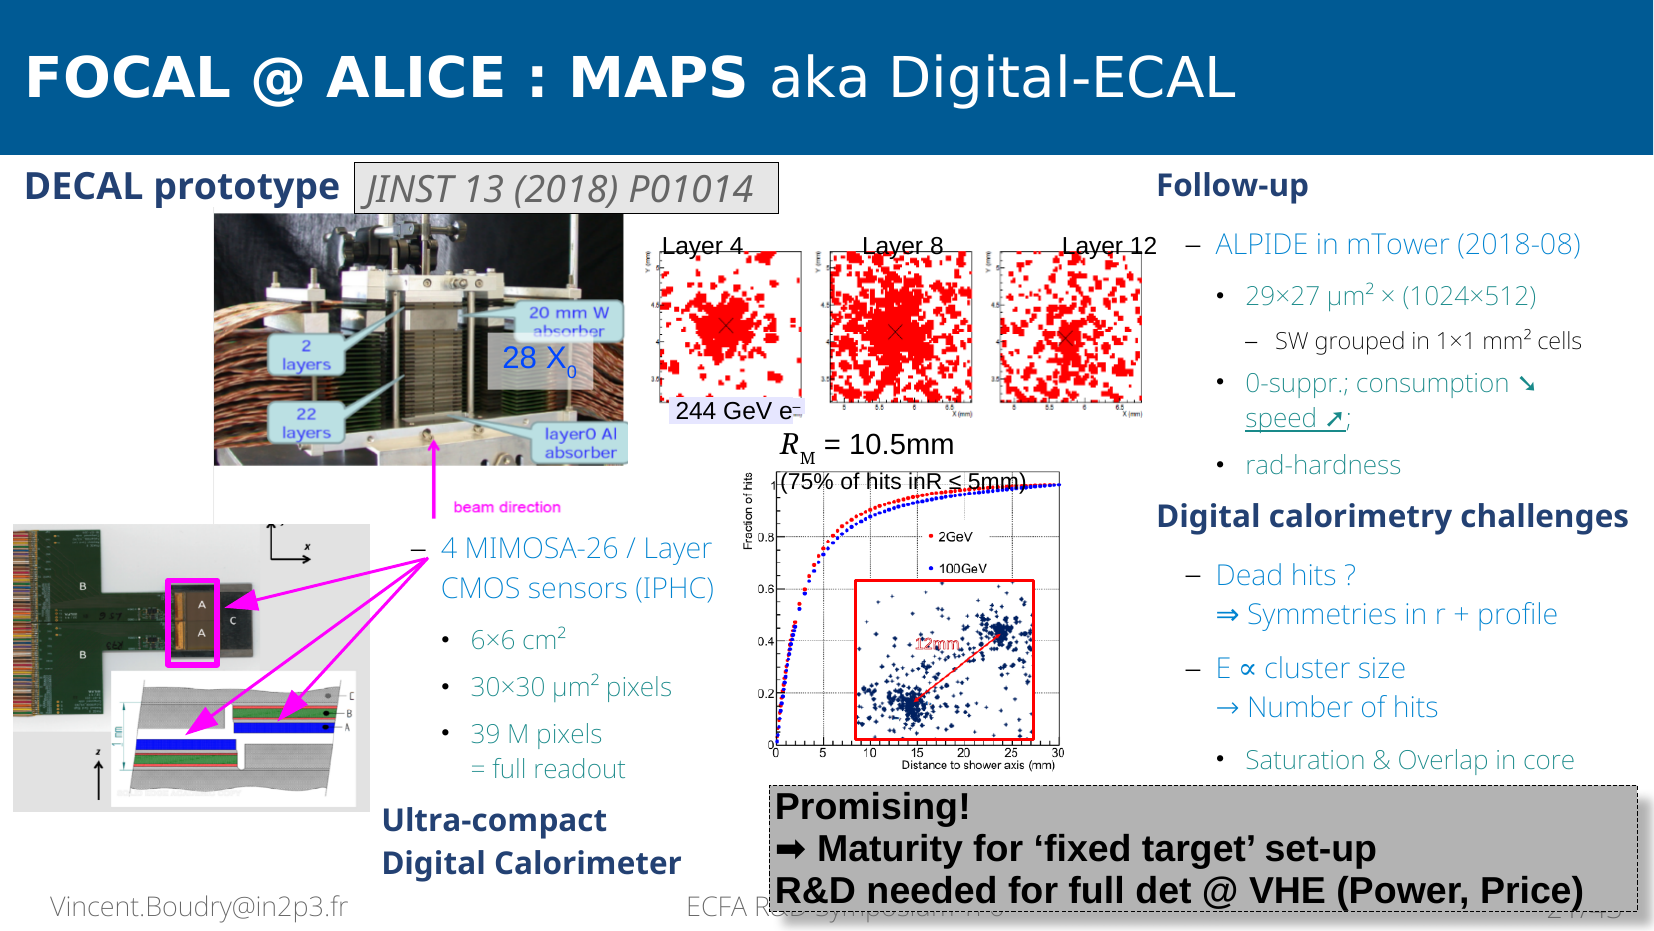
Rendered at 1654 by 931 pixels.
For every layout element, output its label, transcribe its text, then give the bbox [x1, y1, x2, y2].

text_box RM = 10.5mm (75% of hits inR ≤ 5mm) [765, 416, 1110, 524]
title FOCAL @ ALICE : MAPS aka Digital-ECAL [24, 12, 1635, 143]
list 4 MIMOSA-26 / Layer CMOS sensors (IPHC) 6×6 cm² 30×30 μm² pixels 39 M pixels = full readout Ultra-compact Digital Calorimeter [381, 528, 715, 890]
text_box Promising! ➡︎ Maturity for ‘fixed target’ set-up R&D needed for full det @ VHE (Power, Price) [769, 785, 1638, 912]
picture [638, 236, 1161, 429]
list Follow-up ALPIDE in mTower (2018-08) 29×27 μm² × (1024×512) SW grouped in 1×1 mm² cells 0-suppr.; consumption ➘ speed ➚; rad-hardness Digital calorimetry challenges Dead hits ? ⇒ Symmetries in r + profile E ∝ cluster size → Number of hits Saturation & Overlap in core [1156, 162, 1642, 788]
list DECAL prototype [23, 159, 603, 696]
picture [739, 455, 1072, 777]
text_box JINST 13 (2018) P01014 [354, 162, 709, 214]
picture [13, 524, 370, 812]
picture [603, 214, 628, 525]
